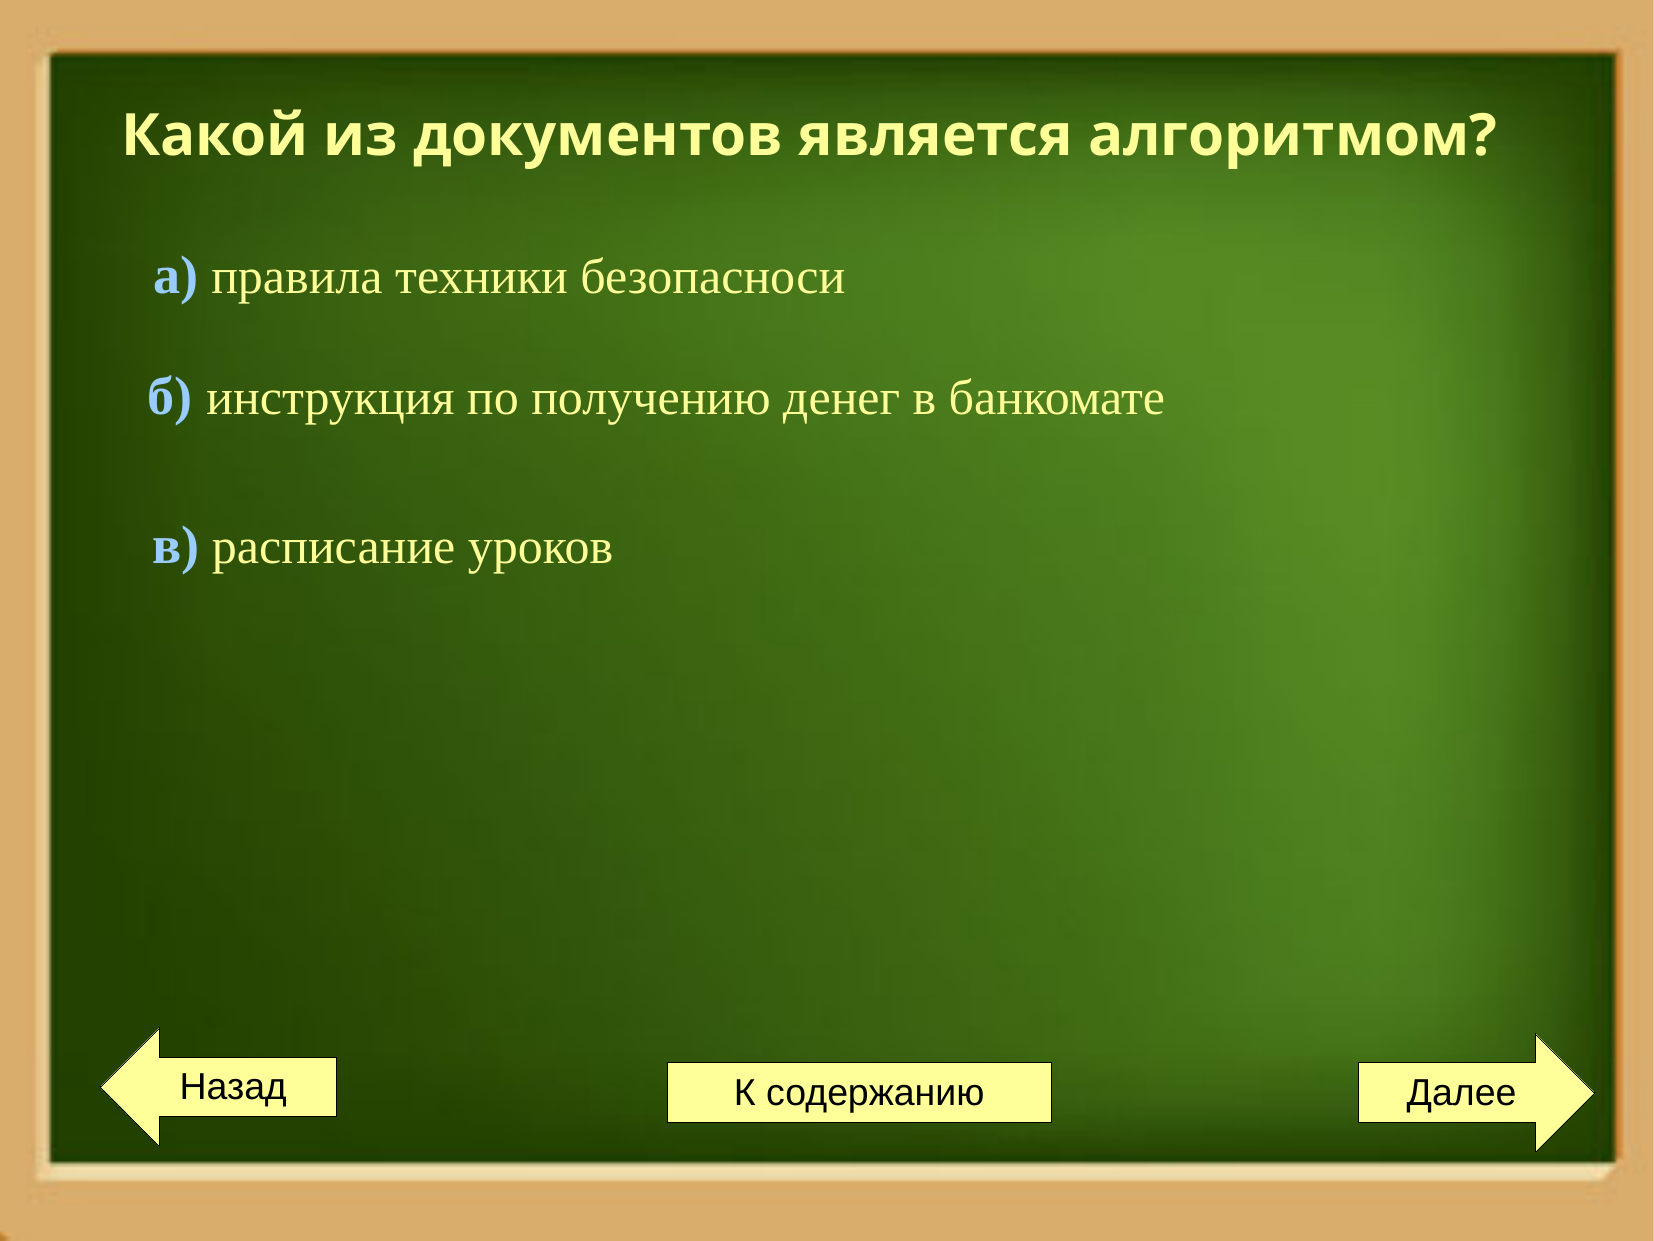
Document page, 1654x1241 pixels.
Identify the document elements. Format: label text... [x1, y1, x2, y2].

text_box Назад [100, 1027, 337, 1146]
picture [0, 0, 1654, 1241]
title Какой из документов является алгоритмом? [47, 59, 1536, 207]
list б) инструкция по получению денег в банкомате [76, 366, 1565, 485]
text_box Далее [1358, 1033, 1595, 1152]
list а) правила техники безопасноси [82, 245, 1571, 308]
text_box К содержанию [667, 1062, 1052, 1123]
text_box в) расписание уроков [118, 507, 1152, 584]
